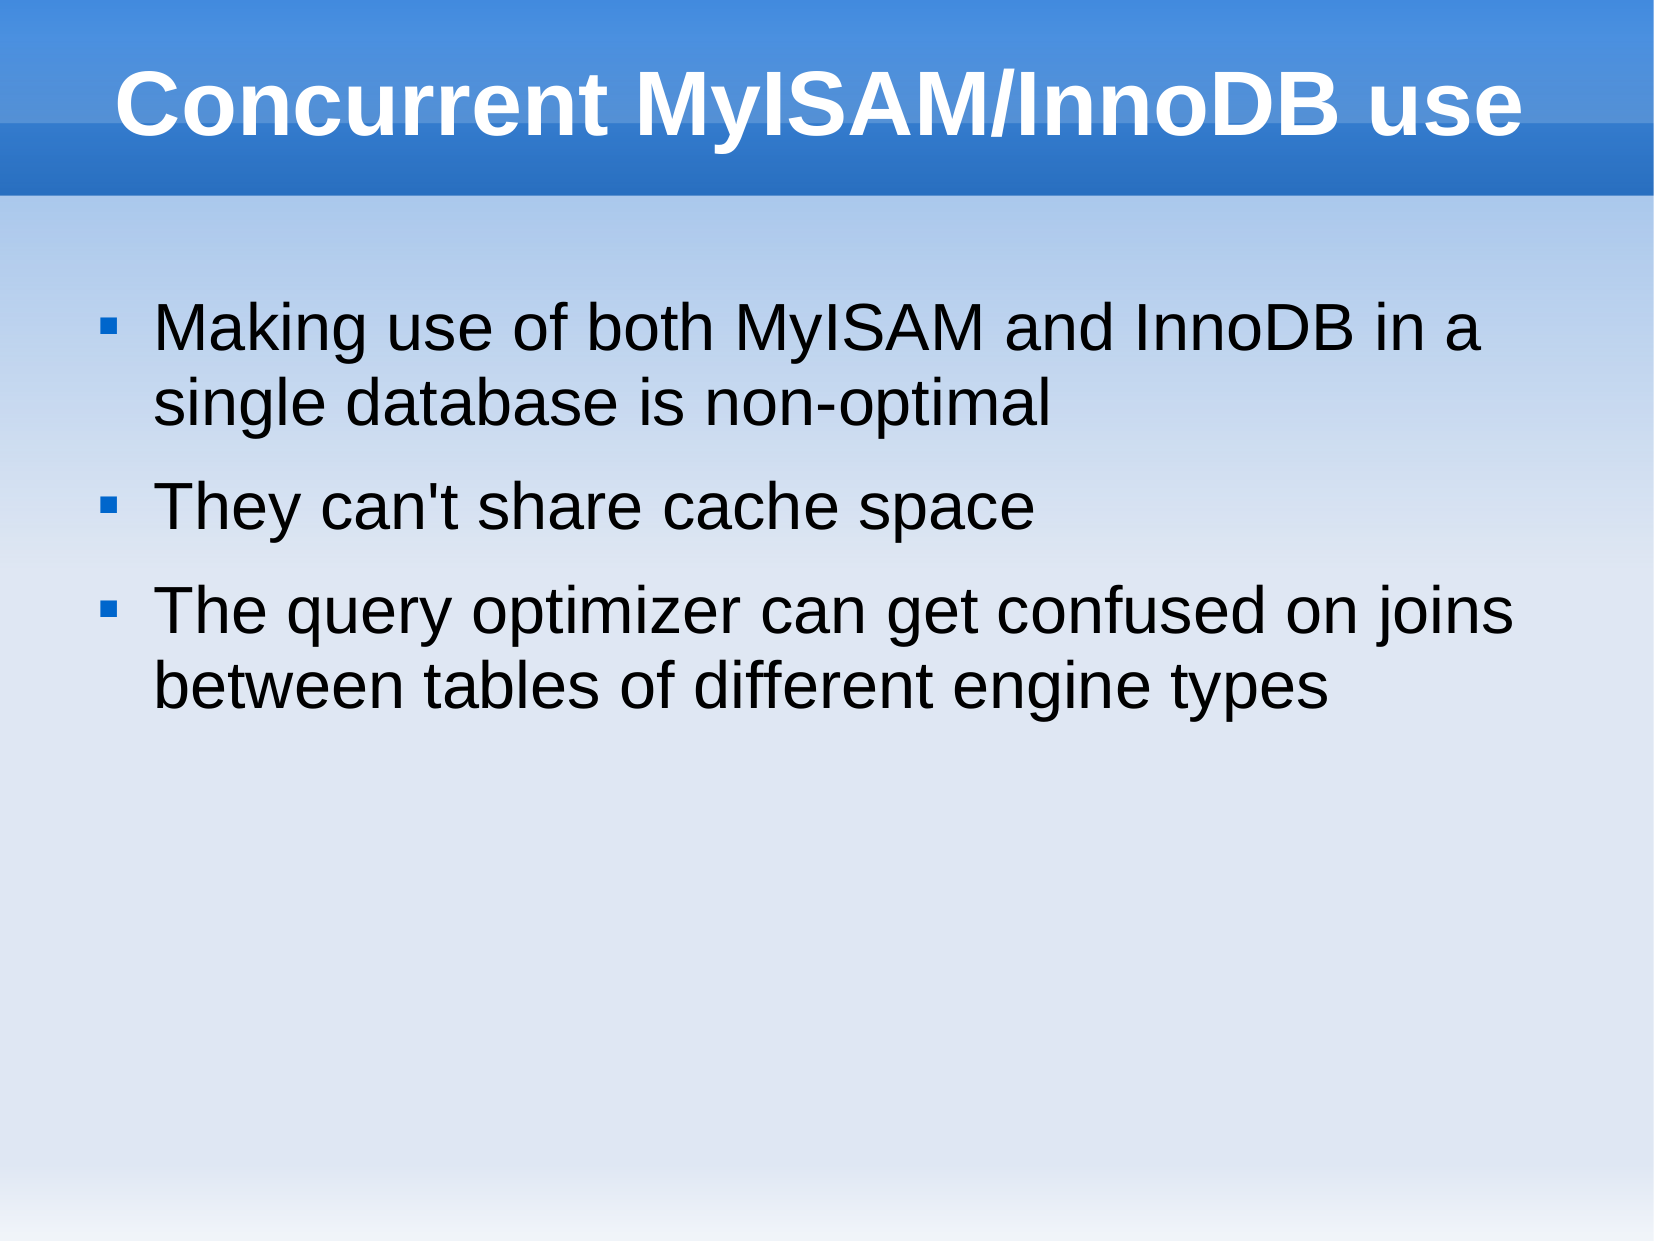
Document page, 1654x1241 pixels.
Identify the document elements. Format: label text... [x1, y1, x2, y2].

title Concurrent MyISAM/InnoDB use [76, 0, 1565, 208]
list Making use of both MyISAM and InnoDB in a single database is non-optimal They can't share cache space The query optimizer can get confused on joins between tables of different engine types [82, 290, 1571, 1109]
picture [0, 0, 1654, 1241]
